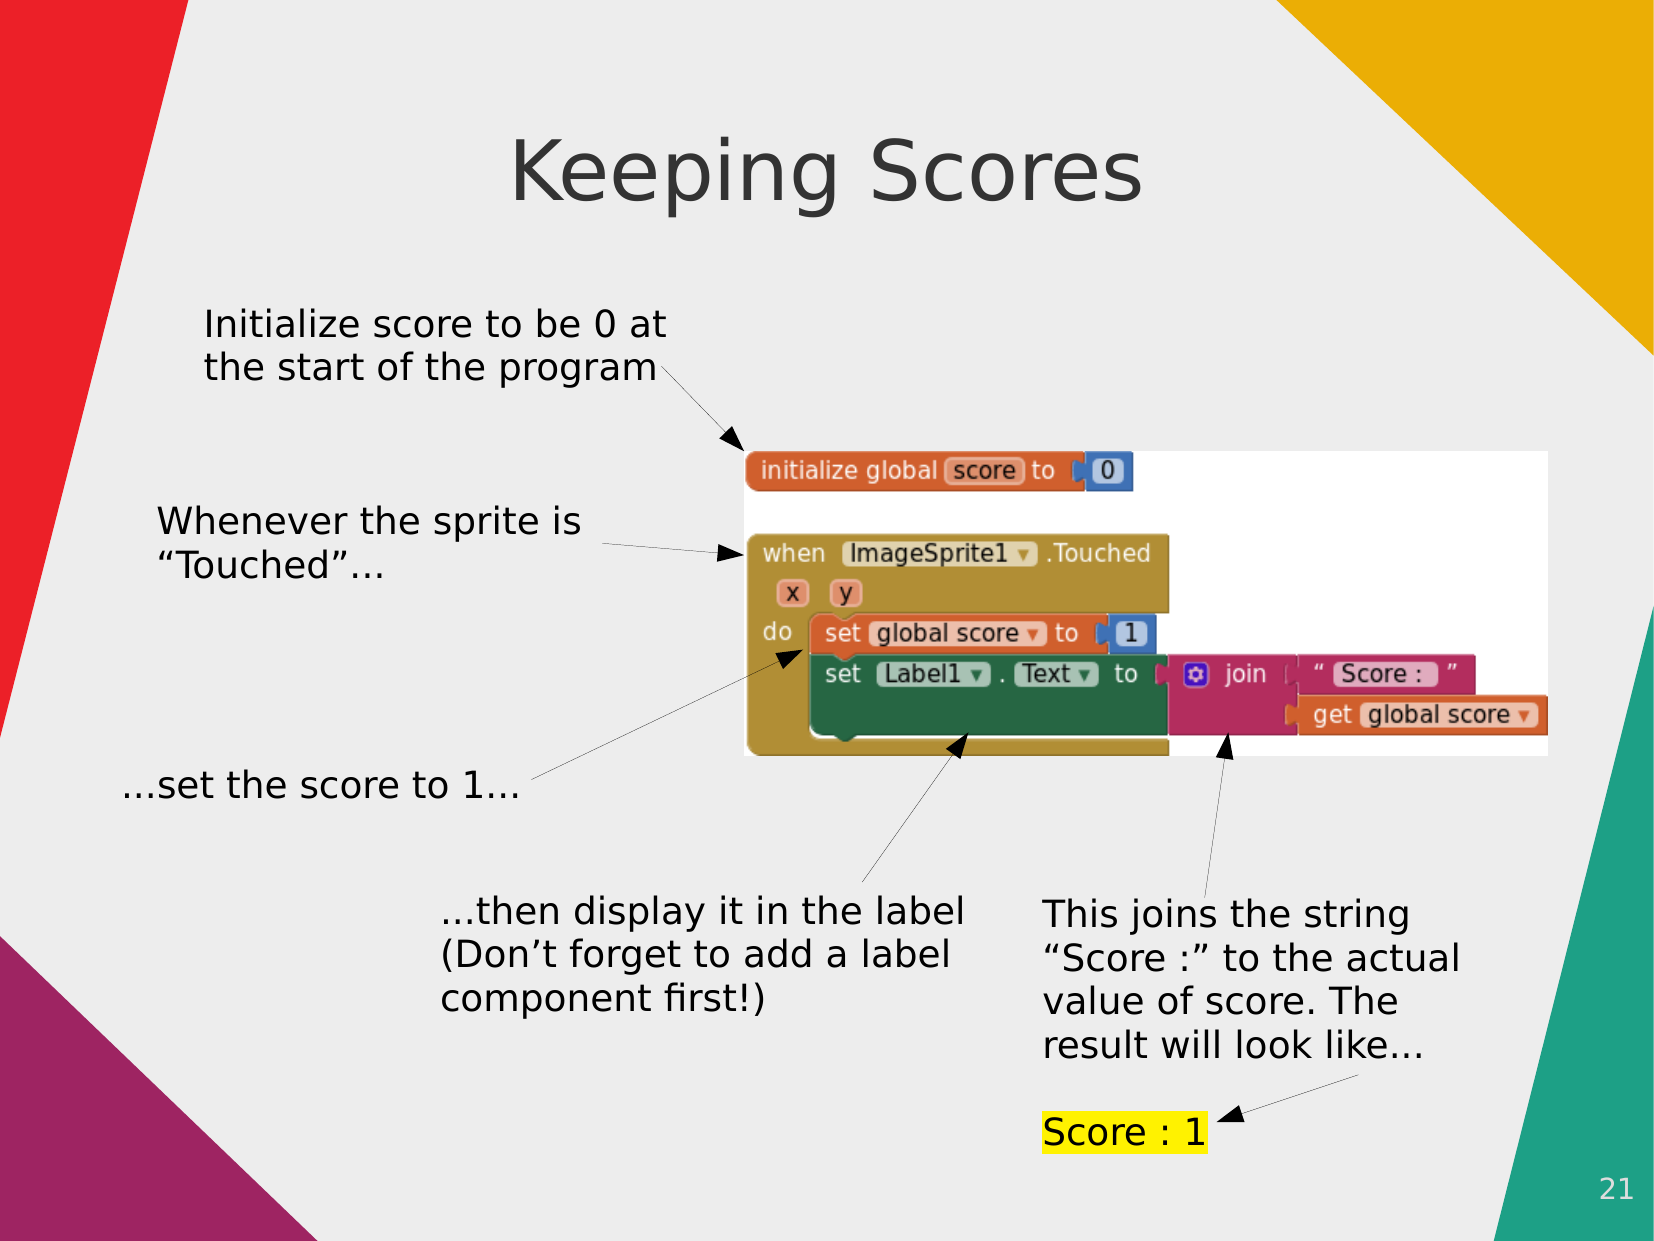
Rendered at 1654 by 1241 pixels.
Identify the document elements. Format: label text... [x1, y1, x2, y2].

text_box Whenever the sprite is “Touched”... [141, 492, 638, 638]
text_box Initialize score to be 0 at the start of the program [188, 295, 721, 398]
picture [744, 451, 1548, 756]
text_box ...then display it in the label (Don’t forget to add a label component first!) [425, 882, 1111, 1028]
text_box ...set the score to 1... [106, 756, 626, 815]
text_box This joins the string “Score :” to the actual value of score. The result will look like... Score : 1 [1027, 885, 1524, 1162]
title Keeping Scores [114, 73, 1539, 271]
